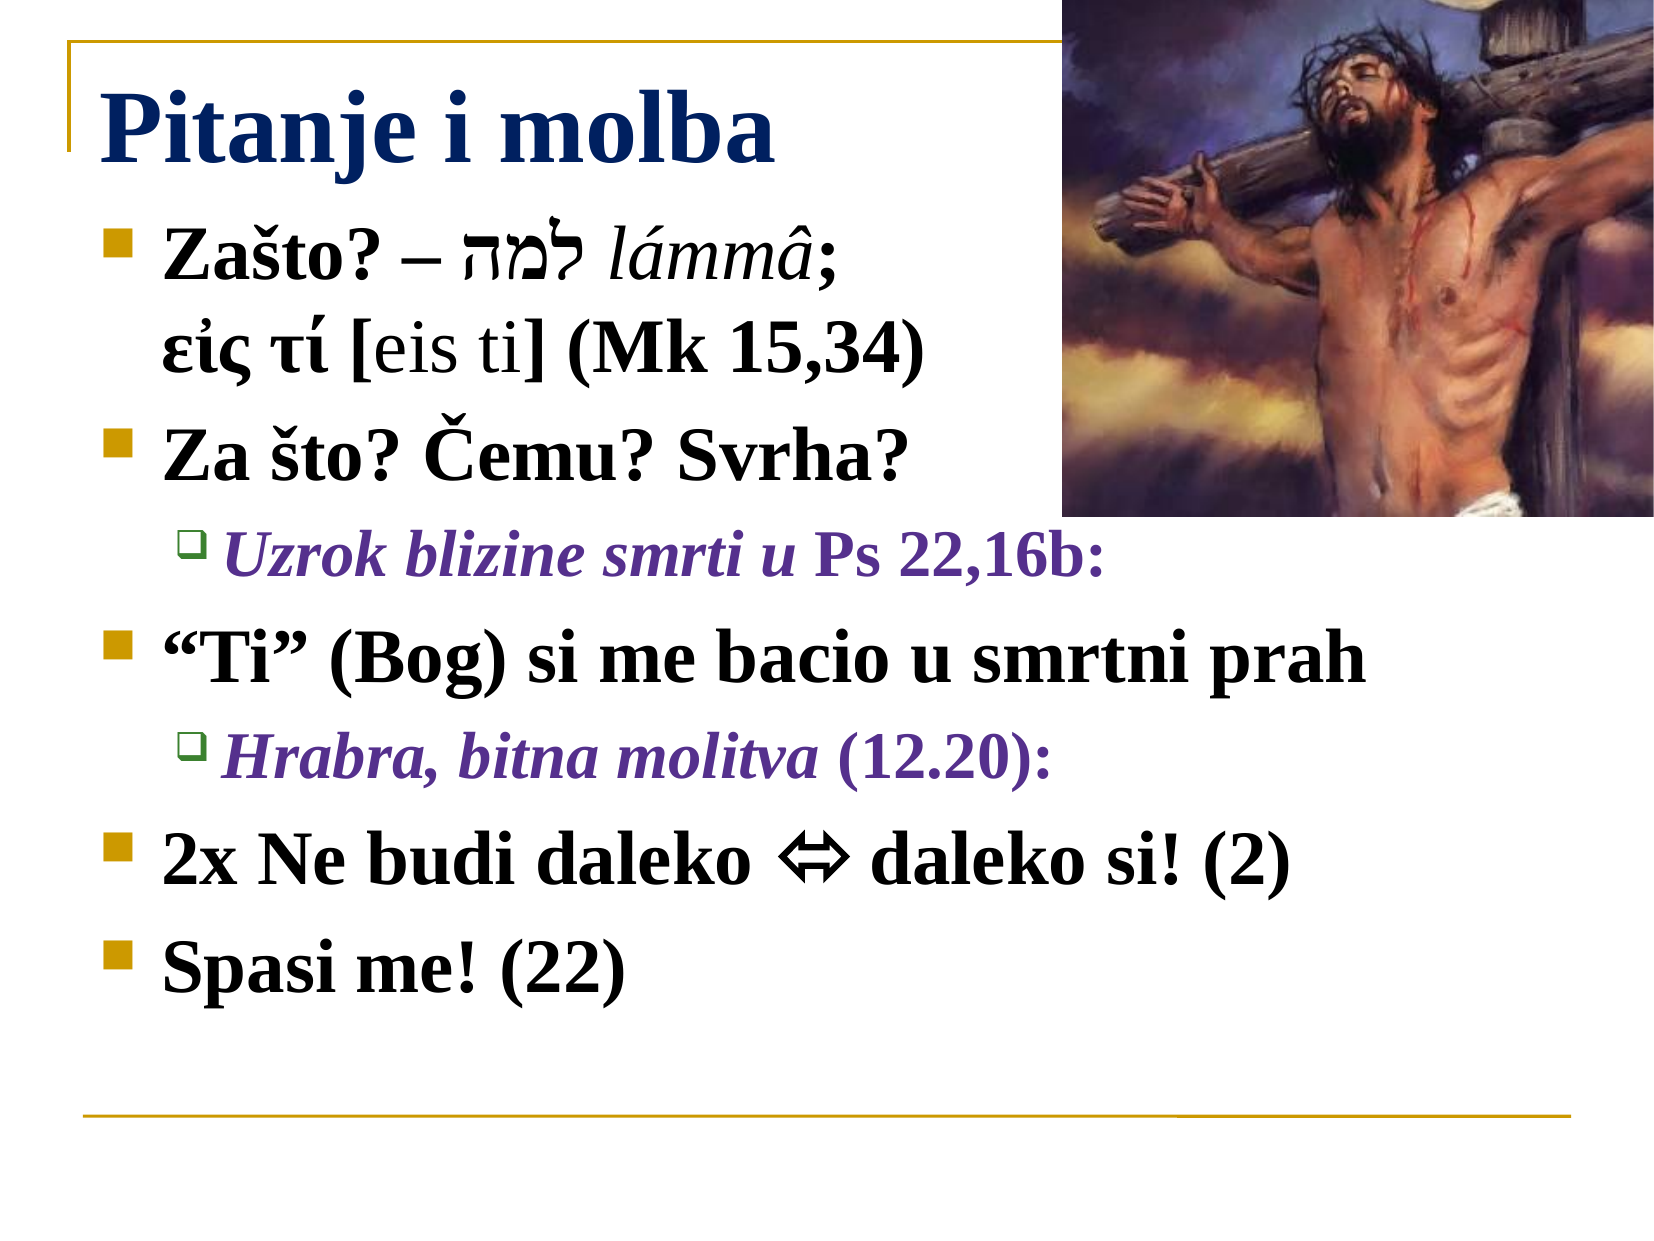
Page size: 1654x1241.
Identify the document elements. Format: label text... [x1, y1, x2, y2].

list Zašto? – למה lámmâ; εἰς τί [eis ti] (Mk 15,34) Za što? Čemu? Svrha? Uzrok blizine smrti u Ps 22,16b: “Ti” (Bog) si me bacio u smrtni prah Hrabra, bitna molitva (12.20): 2x Ne budi daleko  daleko si! (2) Spasi me! (22) [82, 194, 1572, 1109]
title Pitanje i molba [82, 50, 1062, 194]
picture [1062, 0, 1654, 517]
